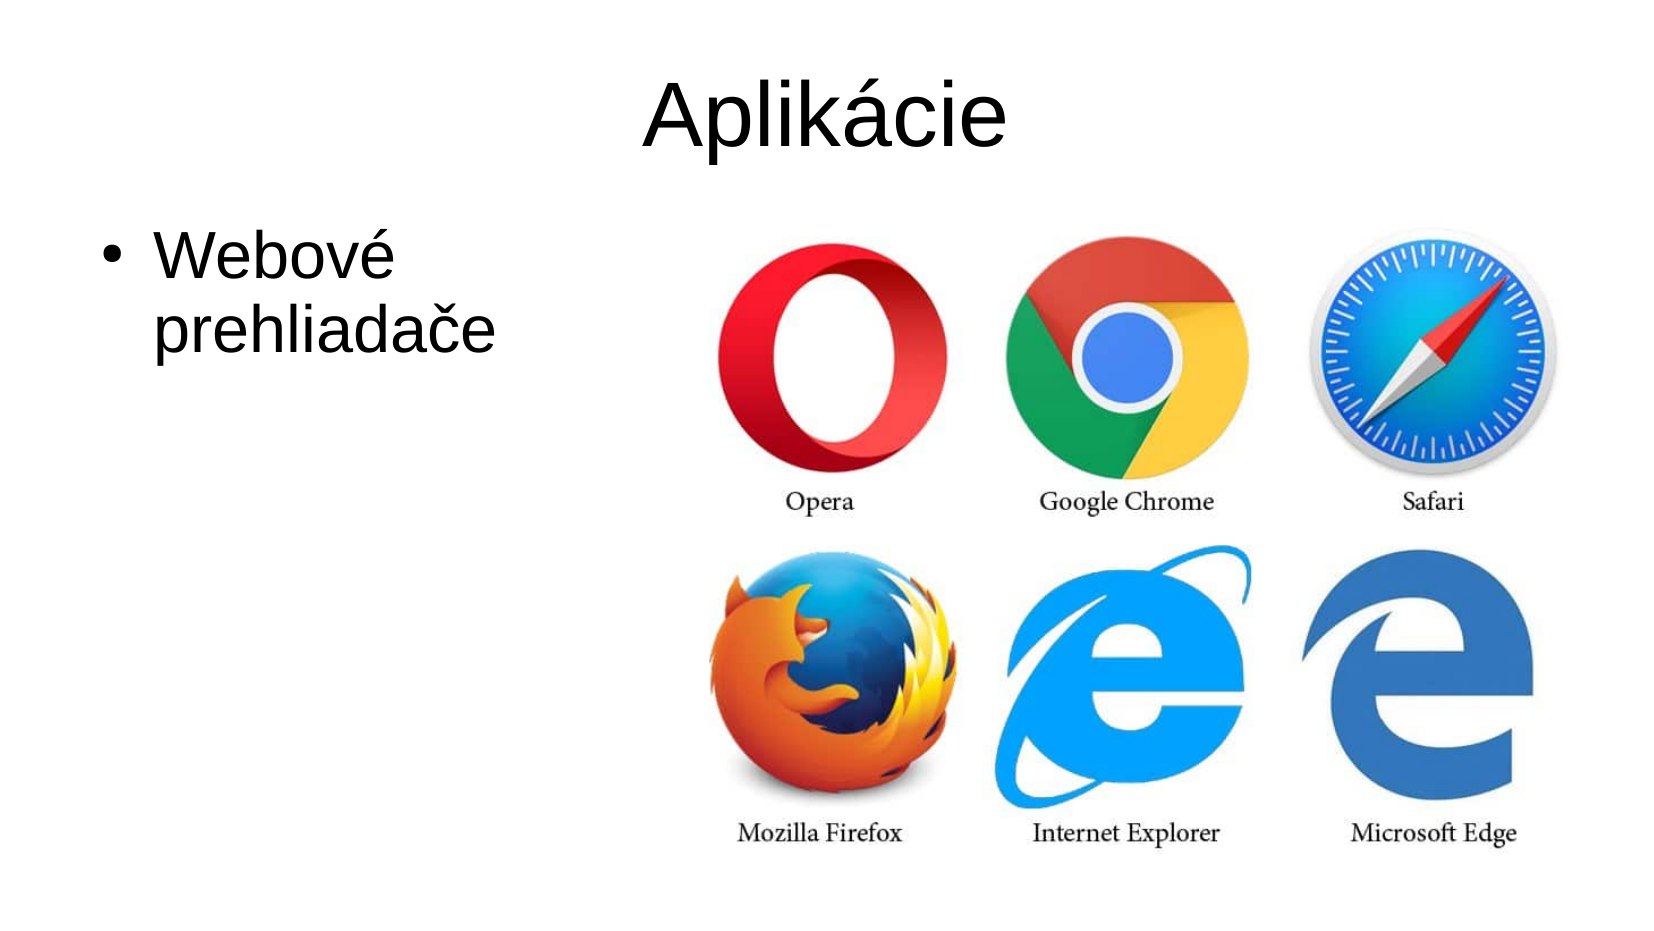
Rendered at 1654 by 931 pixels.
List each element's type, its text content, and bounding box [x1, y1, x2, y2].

picture [673, 182, 1580, 863]
title Aplikácie [82, 37, 1571, 193]
list Webové prehliadače [82, 217, 673, 758]
